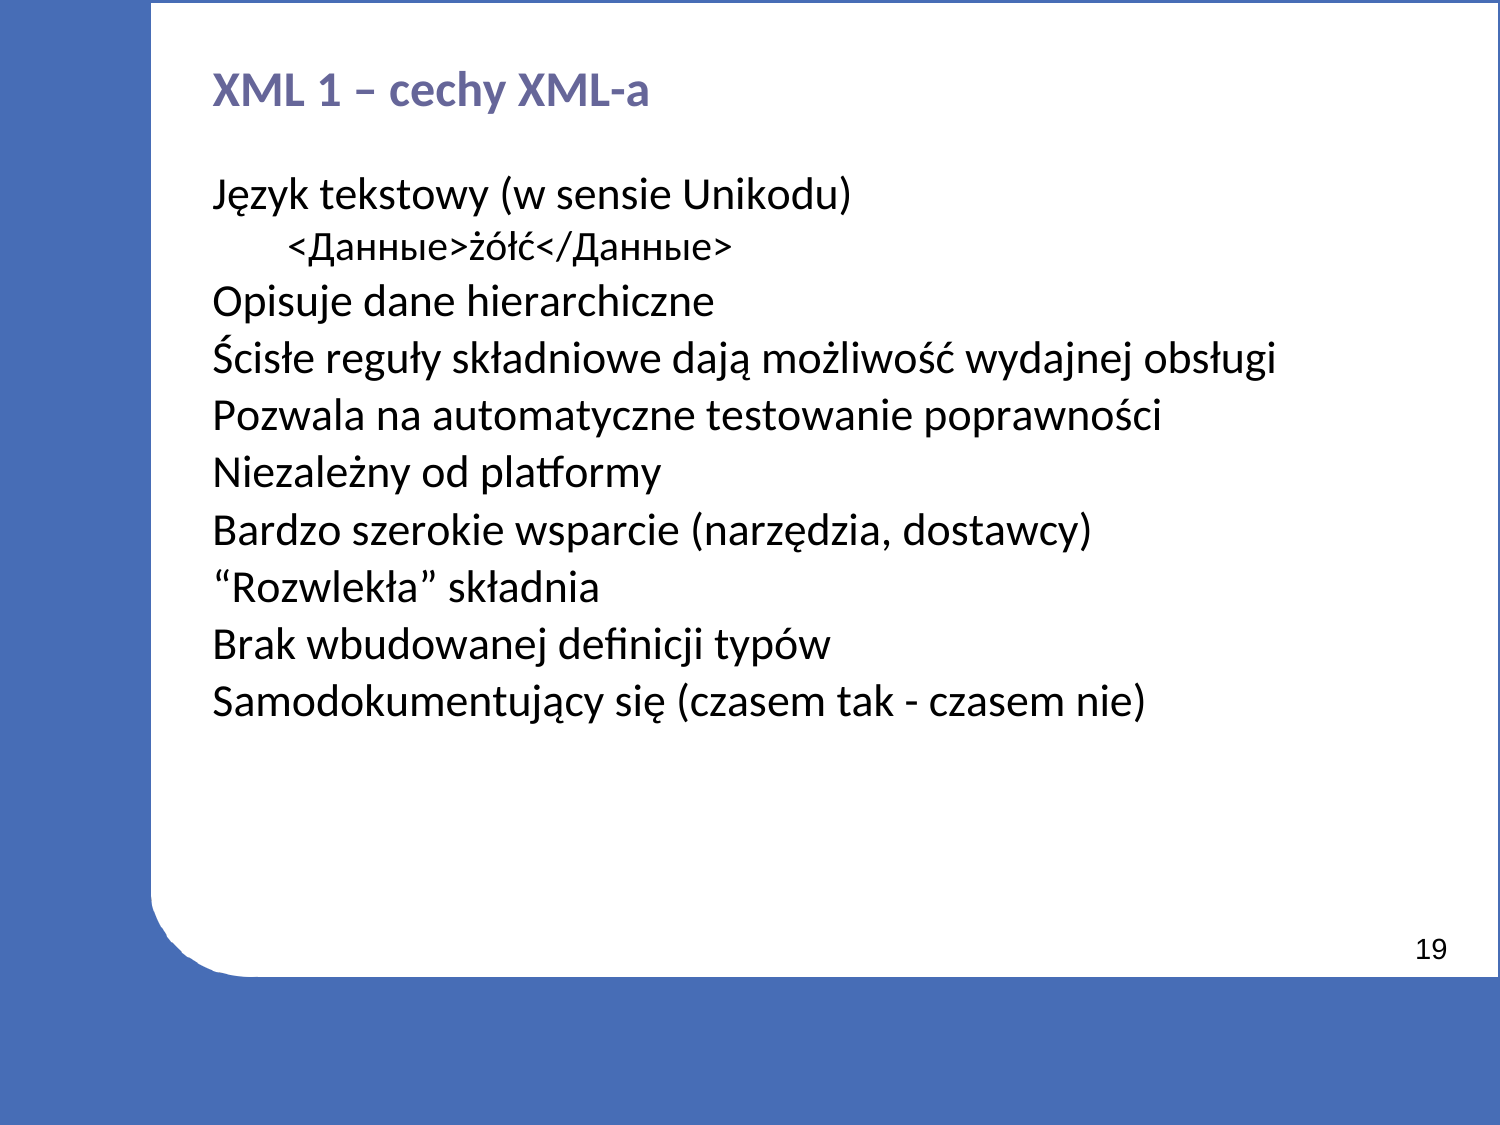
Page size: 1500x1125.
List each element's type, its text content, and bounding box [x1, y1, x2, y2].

list Język tekstowy (w sensie Unikodu) <Данные>żółć</Данные> Opisuje dane hierarchiczne Ścisłe reguły składniowe dają możliwość wydajnej obsługi Pozwala na automatyczne testowanie poprawności Niezależny od platformy Bardzo szerokie wsparcie (narzędzia, dostawcy) “Rozwlekła” składnia Brak wbudowanej definicji typów Samodokumentujący się (czasem tak - czasem nie) [212, 174, 1448, 926]
picture [0, 0, 1500, 1125]
title XML 1 – cechy XML-a [212, 24, 1447, 164]
